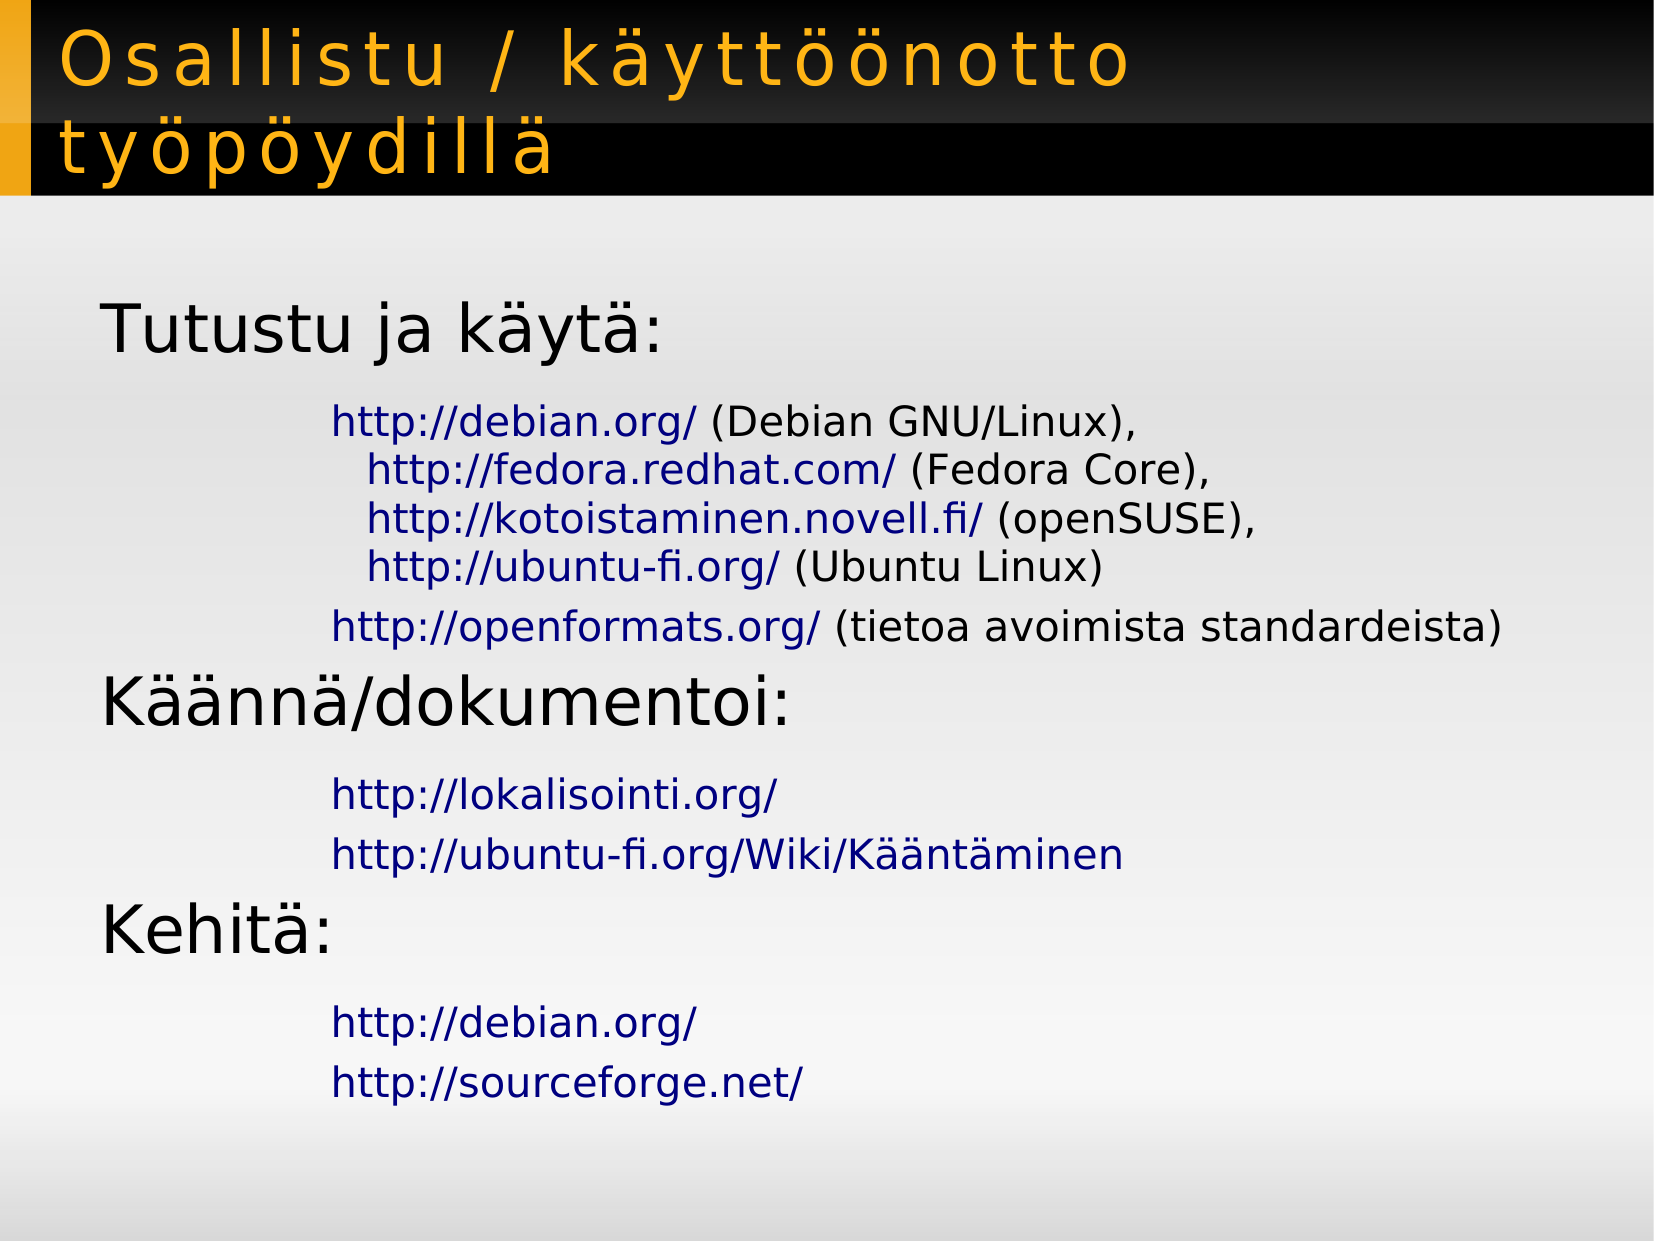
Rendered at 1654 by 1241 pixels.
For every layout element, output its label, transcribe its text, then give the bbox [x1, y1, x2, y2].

list Tutustu ja käytä: http://debian.org/ (Debian GNU/Linux), http://fedora.redhat.com/ (Fedora Core),http://kotoistaminen.novell.fi/ (openSUSE), http://ubuntu-fi.org/ (Ubuntu Linux) http://openformats.org/ (tietoa avoimista standardeista) Käännä/dokumentoi: http://lokalisointi.org/ http://ubuntu-fi.org/Wiki/Kääntäminen Kehitä: http://debian.org/ http://sourceforge.net/ [82, 290, 1571, 1109]
title Osallistu / käyttöönotto työpöydillä [59, 16, 1270, 191]
picture [0, 0, 1654, 1241]
